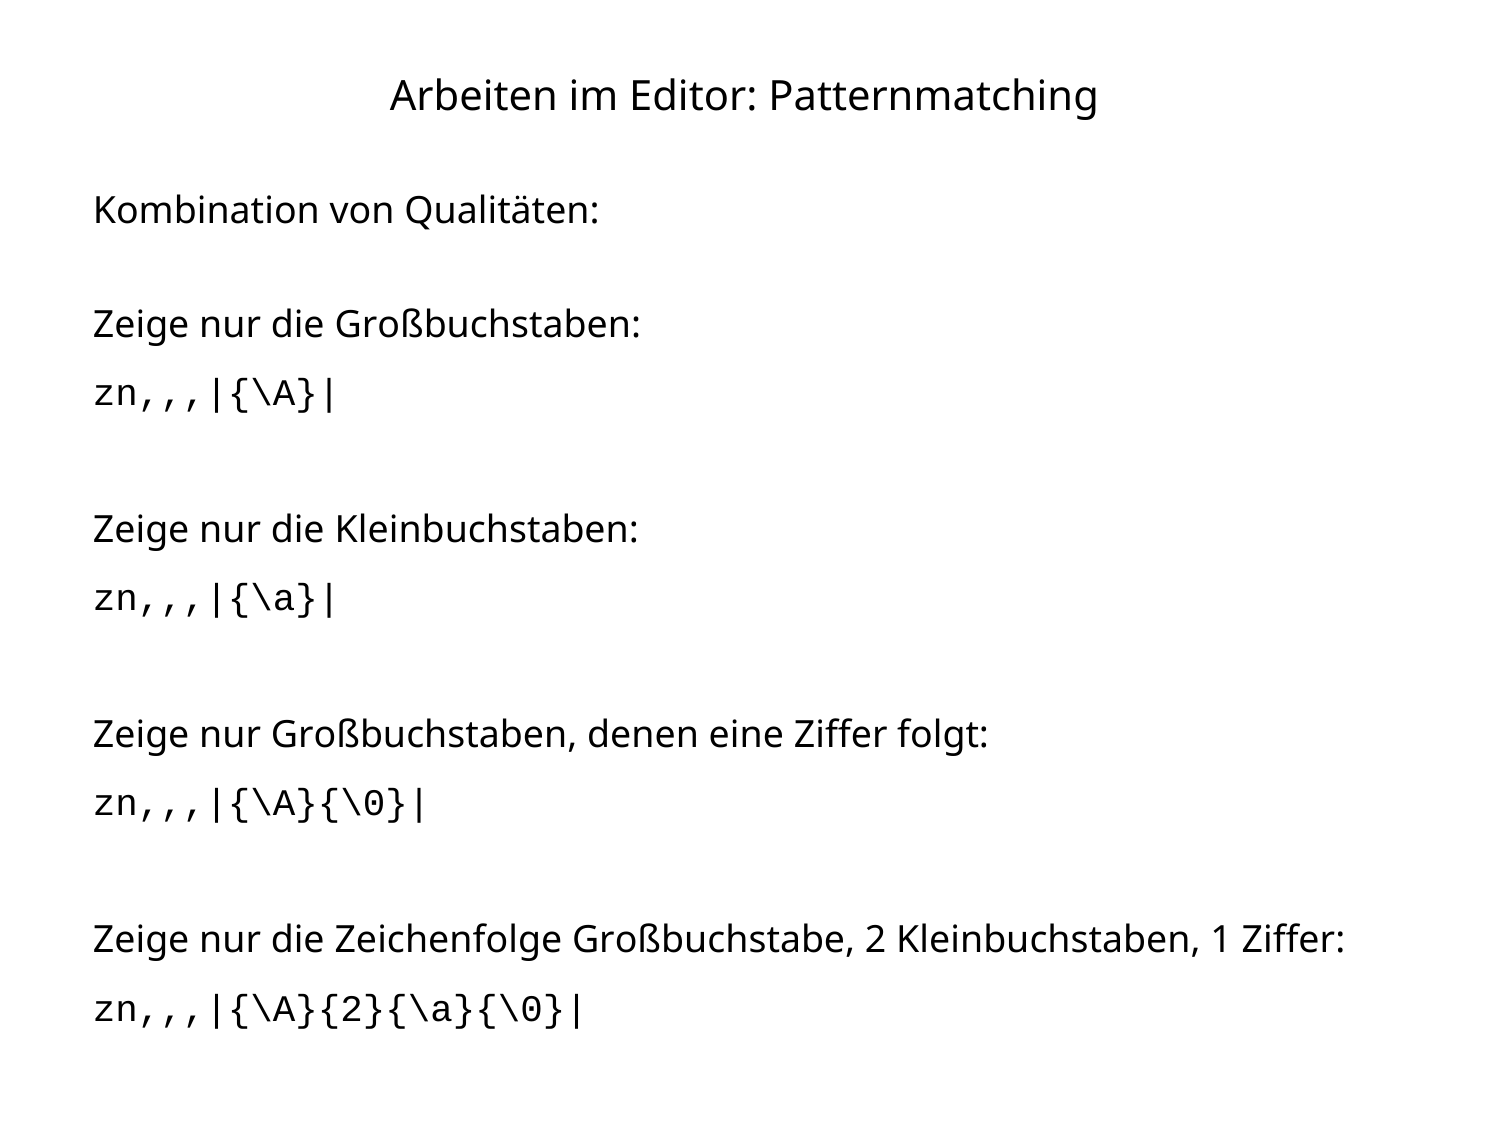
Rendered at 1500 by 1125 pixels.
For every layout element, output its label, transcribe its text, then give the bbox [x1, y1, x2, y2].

text_box Kombination von Qualitäten: Zeige nur die Großbuchstaben: zn,,,|{\A}| Zeige nur die Kleinbuchstaben: zn,,,|{\a}| Zeige nur Großbuchstaben, denen eine Ziffer folgt: zn,,,|{\A}{\0}| Zeige nur die Zeichenfolge Großbuchstabe, 2 Kleinbuchstaben, 1 Ziffer: zn,,,|{\A}{2}{\a}{\0}| [78, 178, 1422, 1037]
text_box Arbeiten im Editor: Patternmatching [75, 0, 1426, 188]
